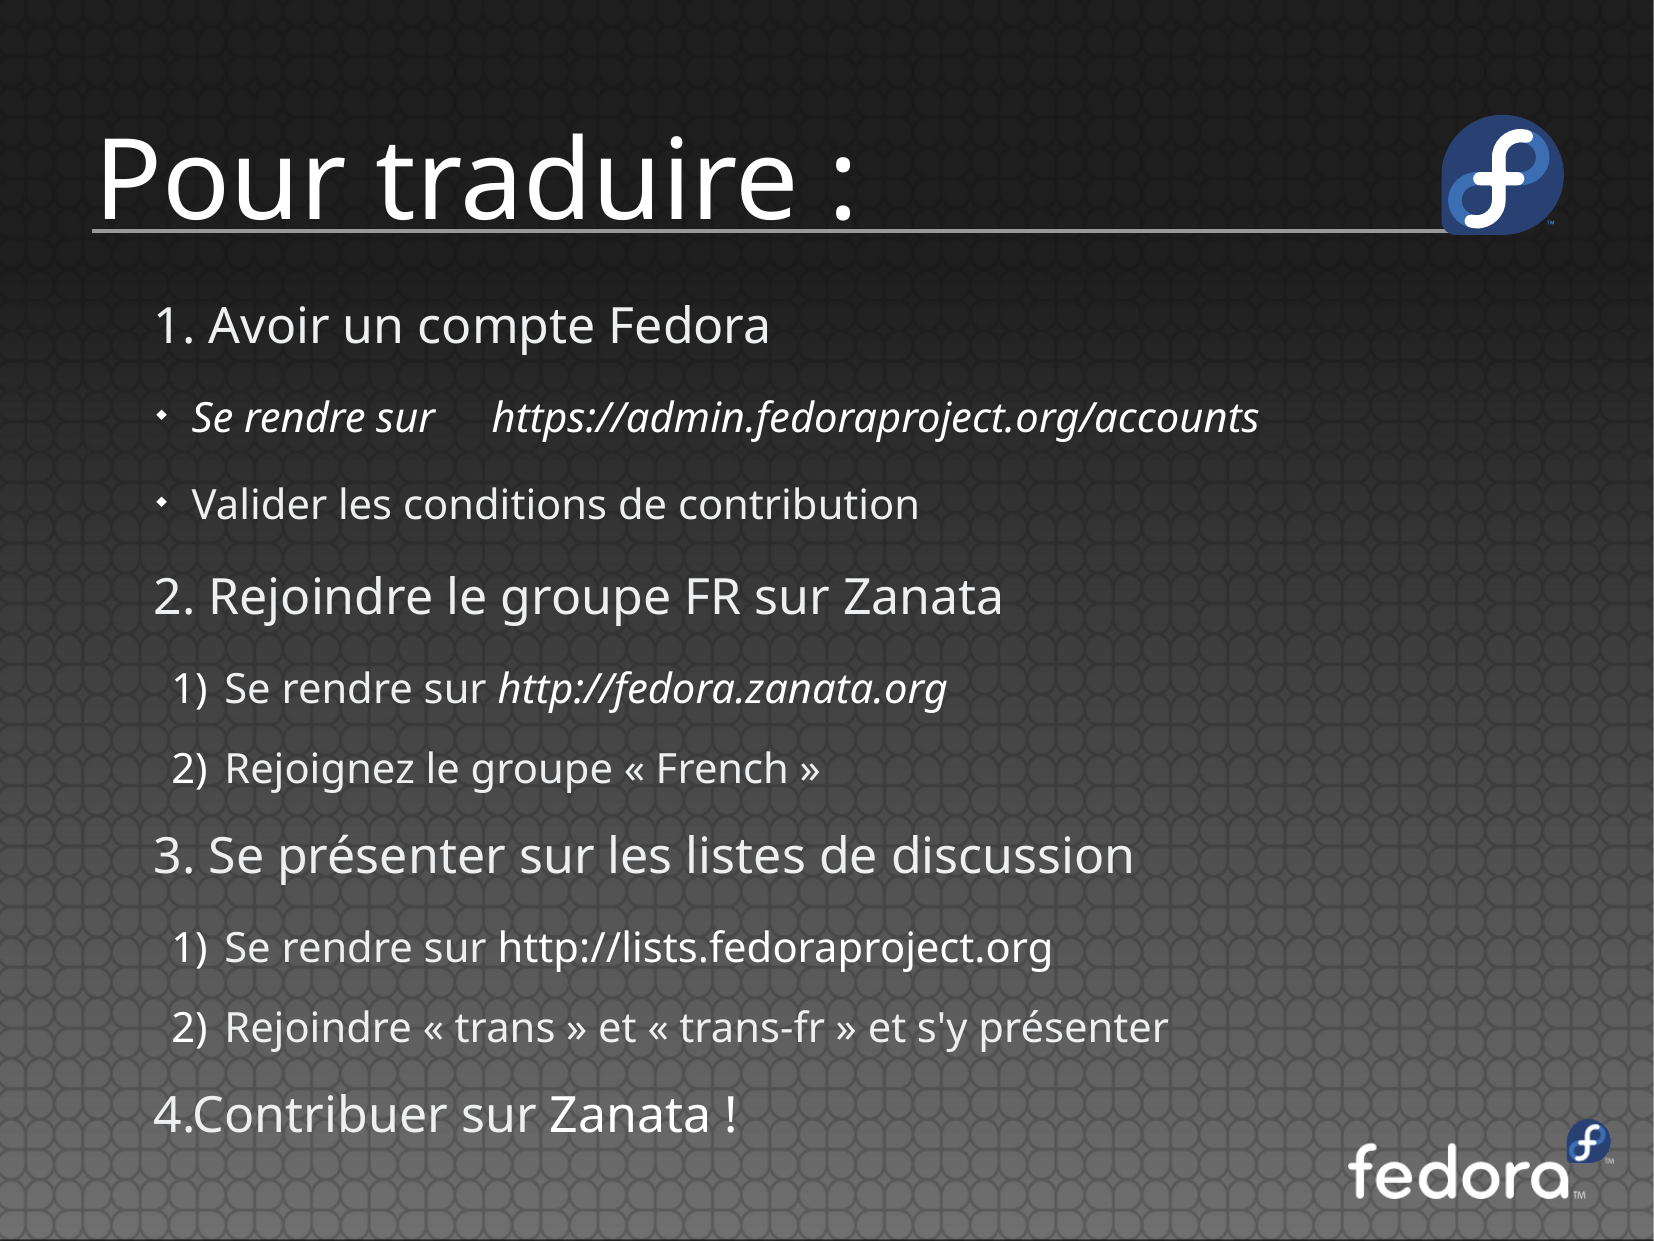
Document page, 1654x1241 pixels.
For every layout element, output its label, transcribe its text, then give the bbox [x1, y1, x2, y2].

list 1. Avoir un compte Fedora Se rendre sur https://admin.fedoraproject.org/accounts Valider les conditions de contribution 2. Rejoindre le groupe FR sur Zanata Se rendre sur http://fedora.zanata.org Rejoignez le groupe « French » 3. Se présenter sur les listes de discussion Se rendre sur http://lists.fedoraproject.org Rejoindre « trans » et « trans-fr » et s'y présenter 4.Contribuer sur Zanata ! [82, 290, 1571, 1113]
picture [0, 0, 1654, 1241]
title Pour traduire : [94, 100, 1426, 251]
